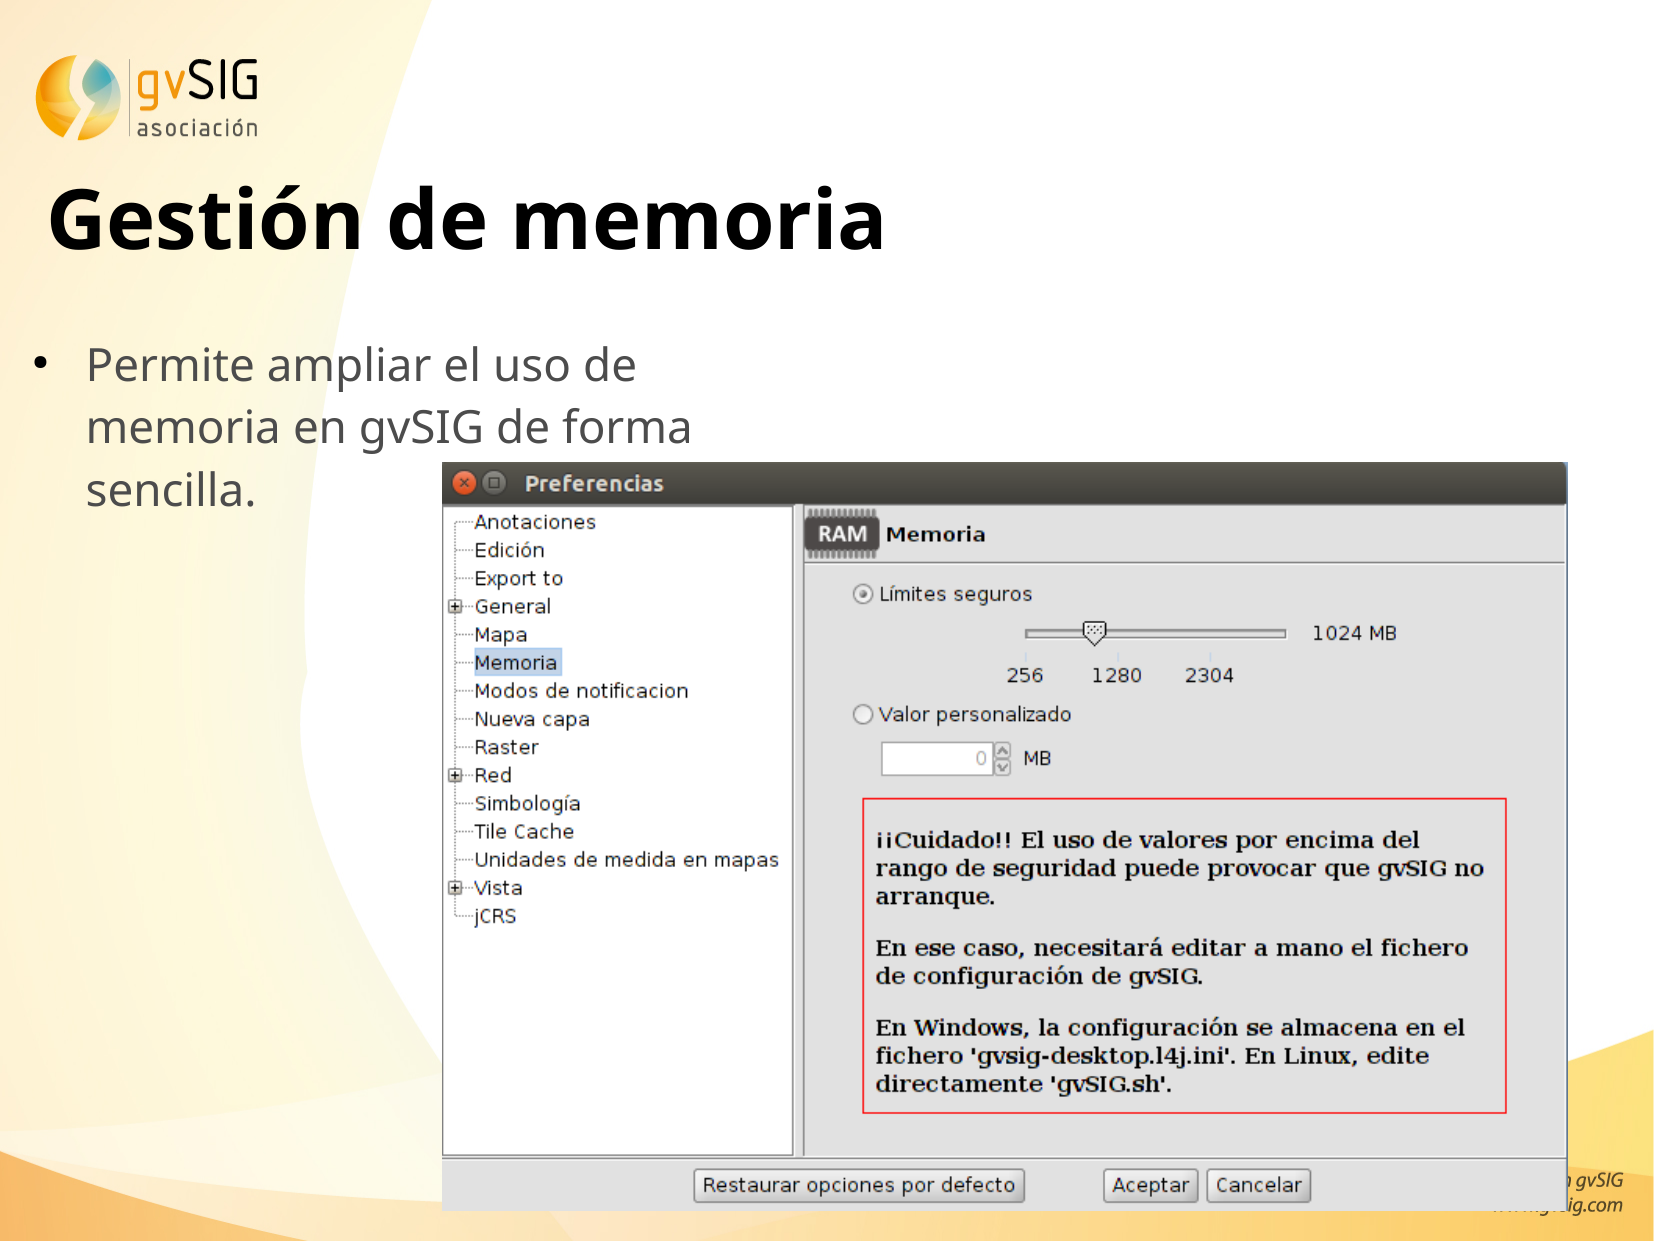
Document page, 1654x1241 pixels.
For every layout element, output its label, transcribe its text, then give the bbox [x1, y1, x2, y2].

title Gestión de memoria [46, 170, 1534, 265]
picture [0, 0, 1654, 1241]
text_box Permite ampliar el uso de memoria en gvSIG de forma sencilla. [0, 324, 798, 739]
